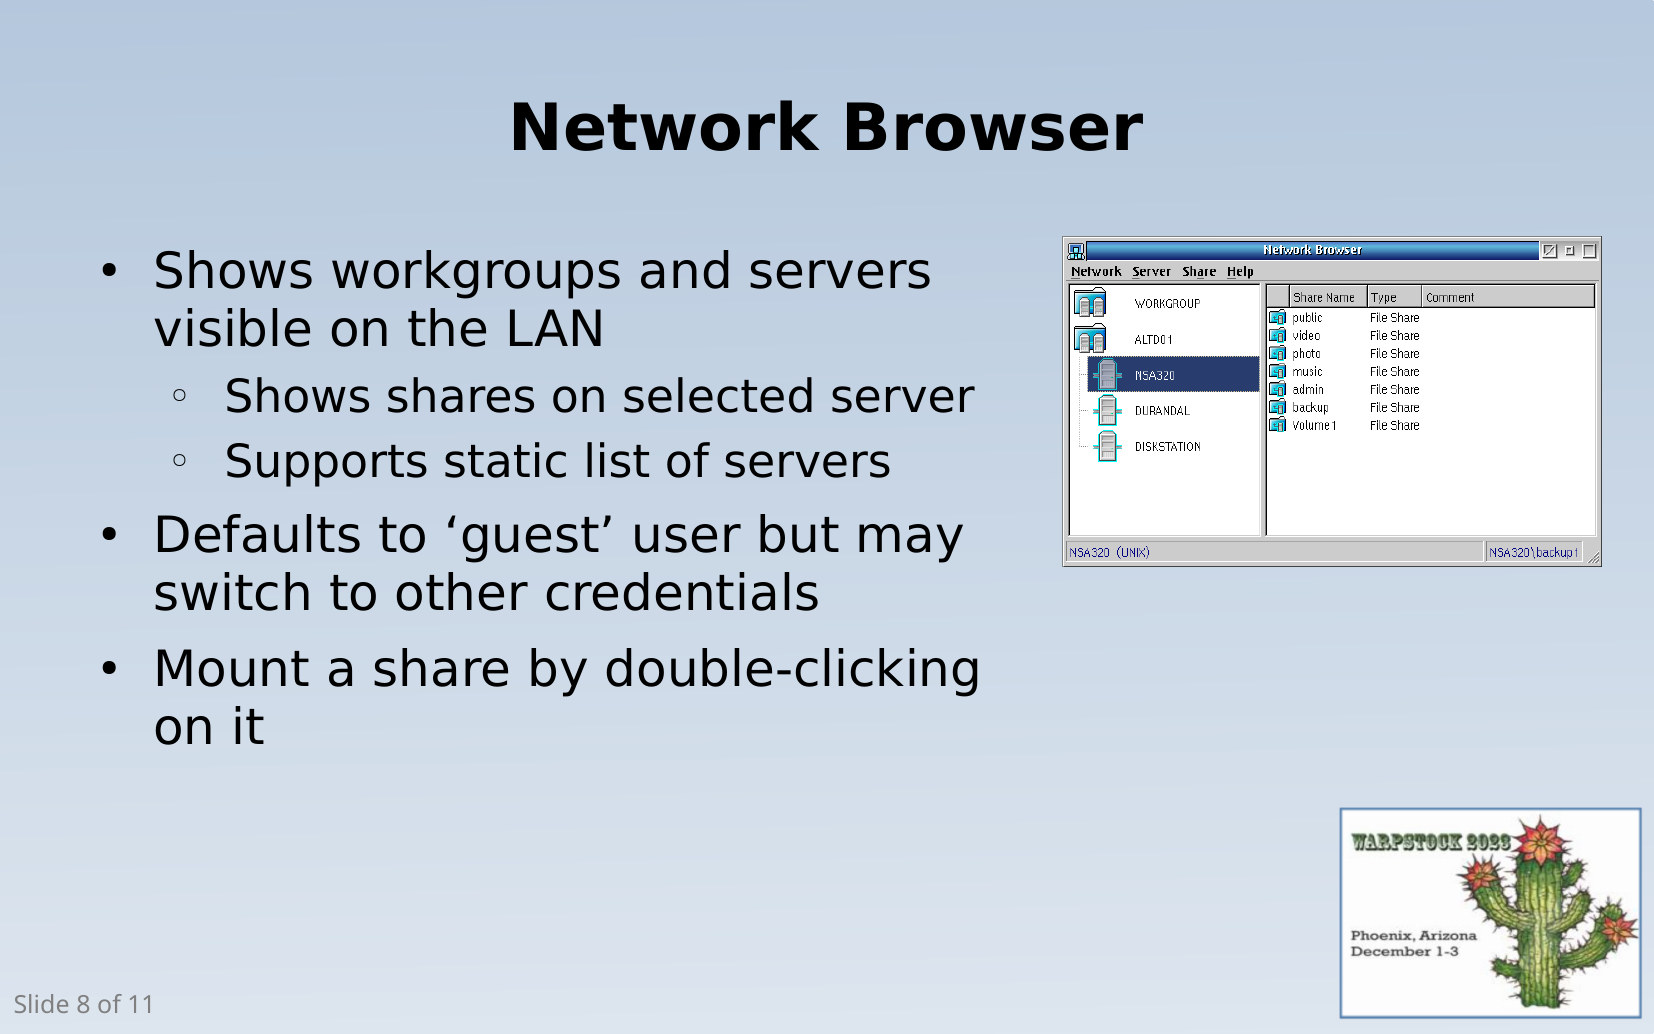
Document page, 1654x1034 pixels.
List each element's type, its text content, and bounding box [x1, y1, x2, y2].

picture [1062, 236, 1602, 567]
list Shows workgroups and servers visible on the LAN Shows shares on selected server Supports static list of servers Defaults to ‘guest’ user but may switch to other credentials Mount a share by double-clicking on it [82, 241, 1034, 842]
title Network Browser [82, 41, 1571, 214]
picture [1343, 811, 1639, 1015]
